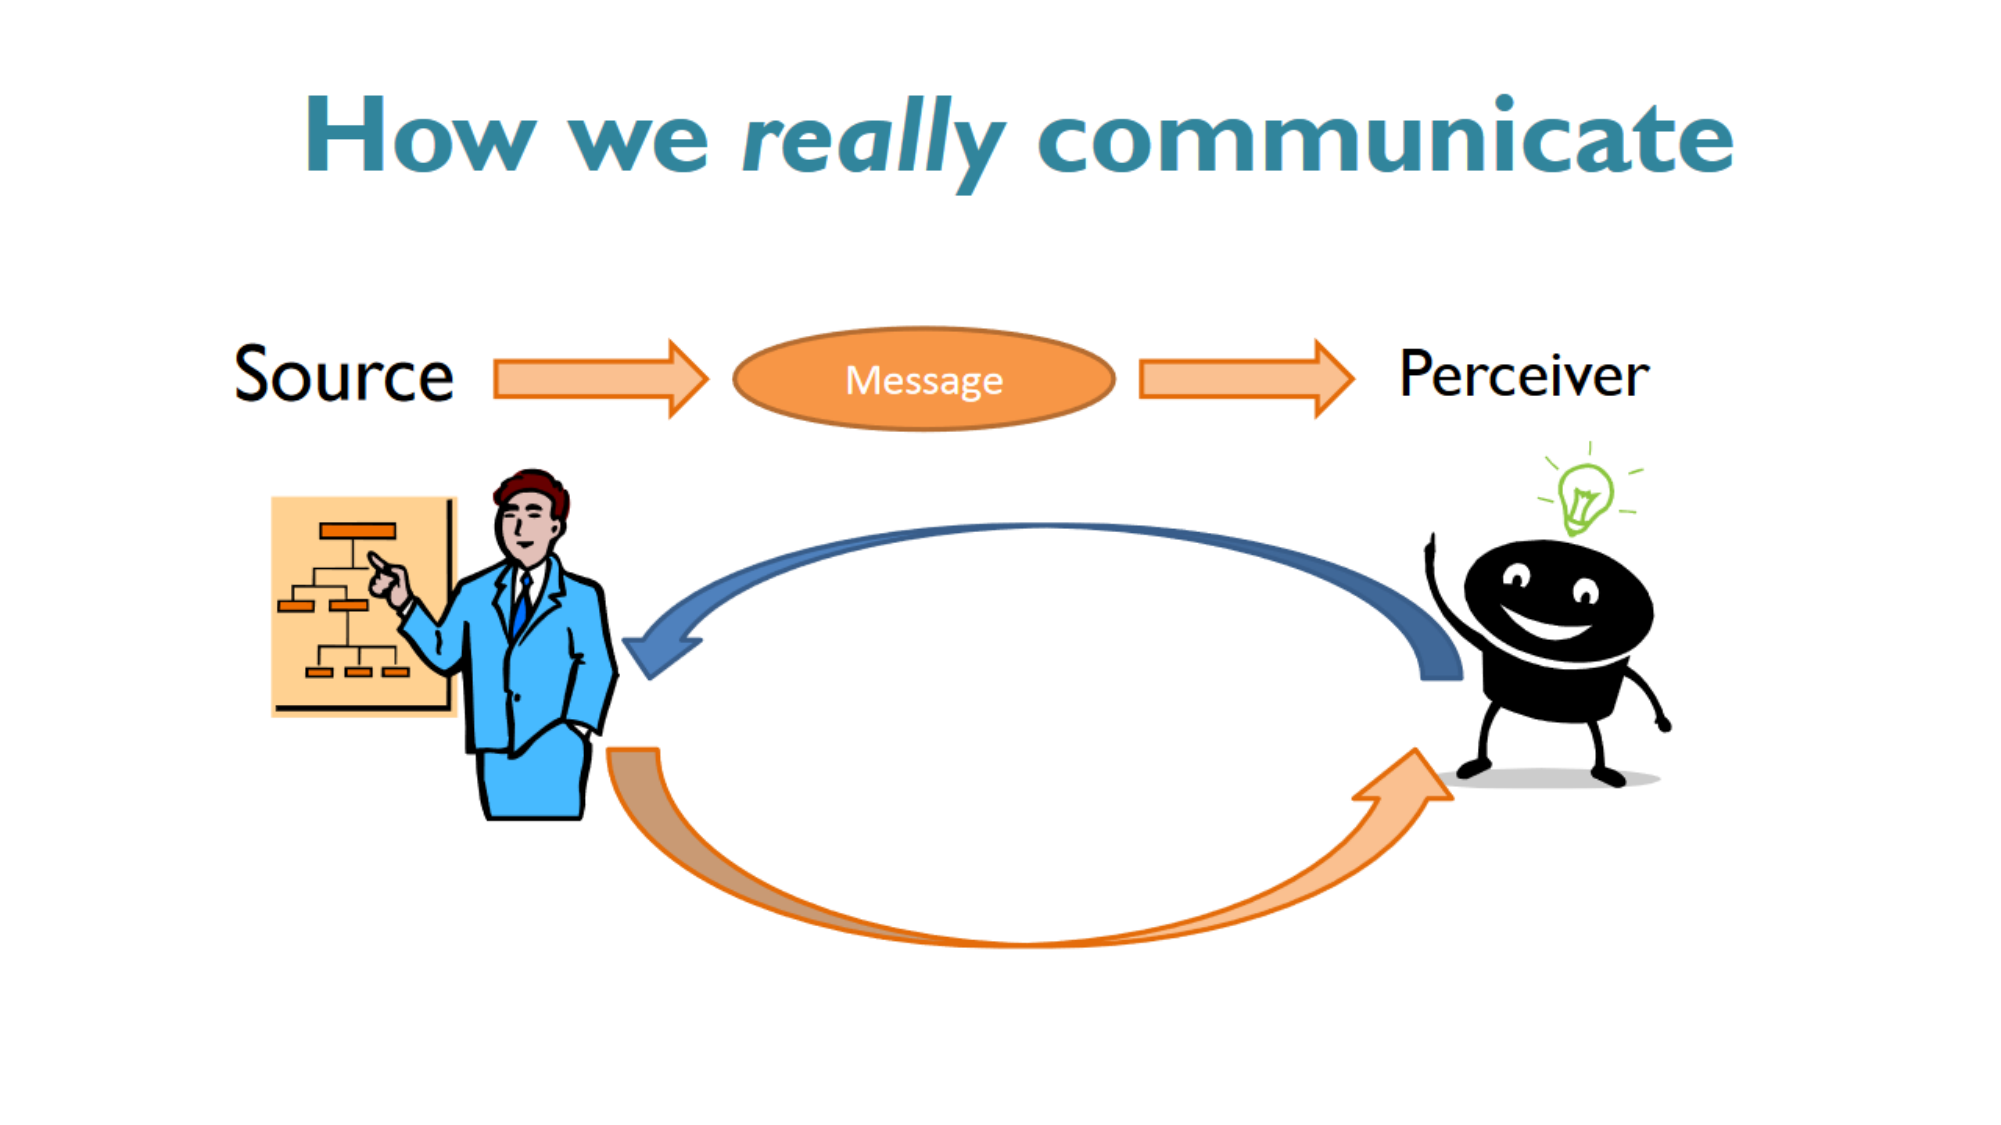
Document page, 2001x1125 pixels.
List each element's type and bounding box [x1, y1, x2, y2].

picture [204, 88, 1796, 1037]
